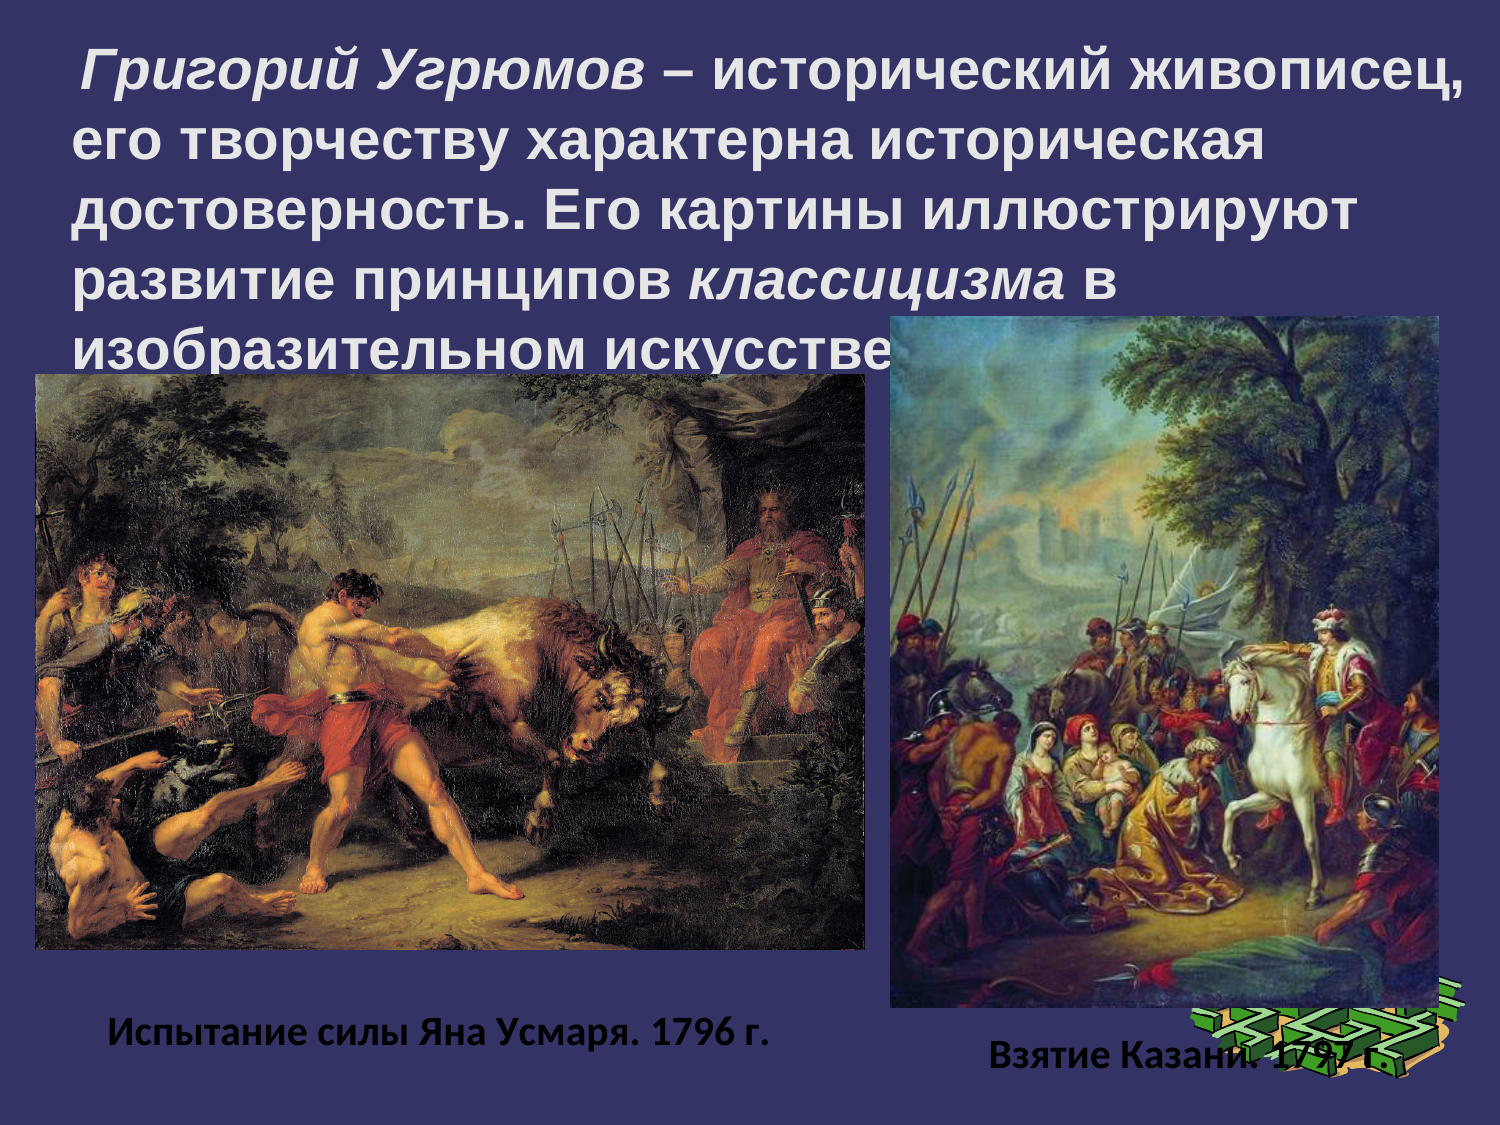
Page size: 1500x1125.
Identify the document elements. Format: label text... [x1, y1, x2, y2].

picture [35, 374, 865, 950]
text_box Взятие Казани. 1797 г. [902, 1019, 1477, 1086]
list Григорий Угрюмов – исторический живописец, его творчеству характерна историческая достоверность. Его картины иллюстрируют развитие принципов классицизма в изобразительном искусстве. [0, 23, 1500, 329]
text_box Испытание силы Яна Усмаря. 1796 г. [35, 996, 844, 1062]
picture [890, 316, 1439, 1008]
